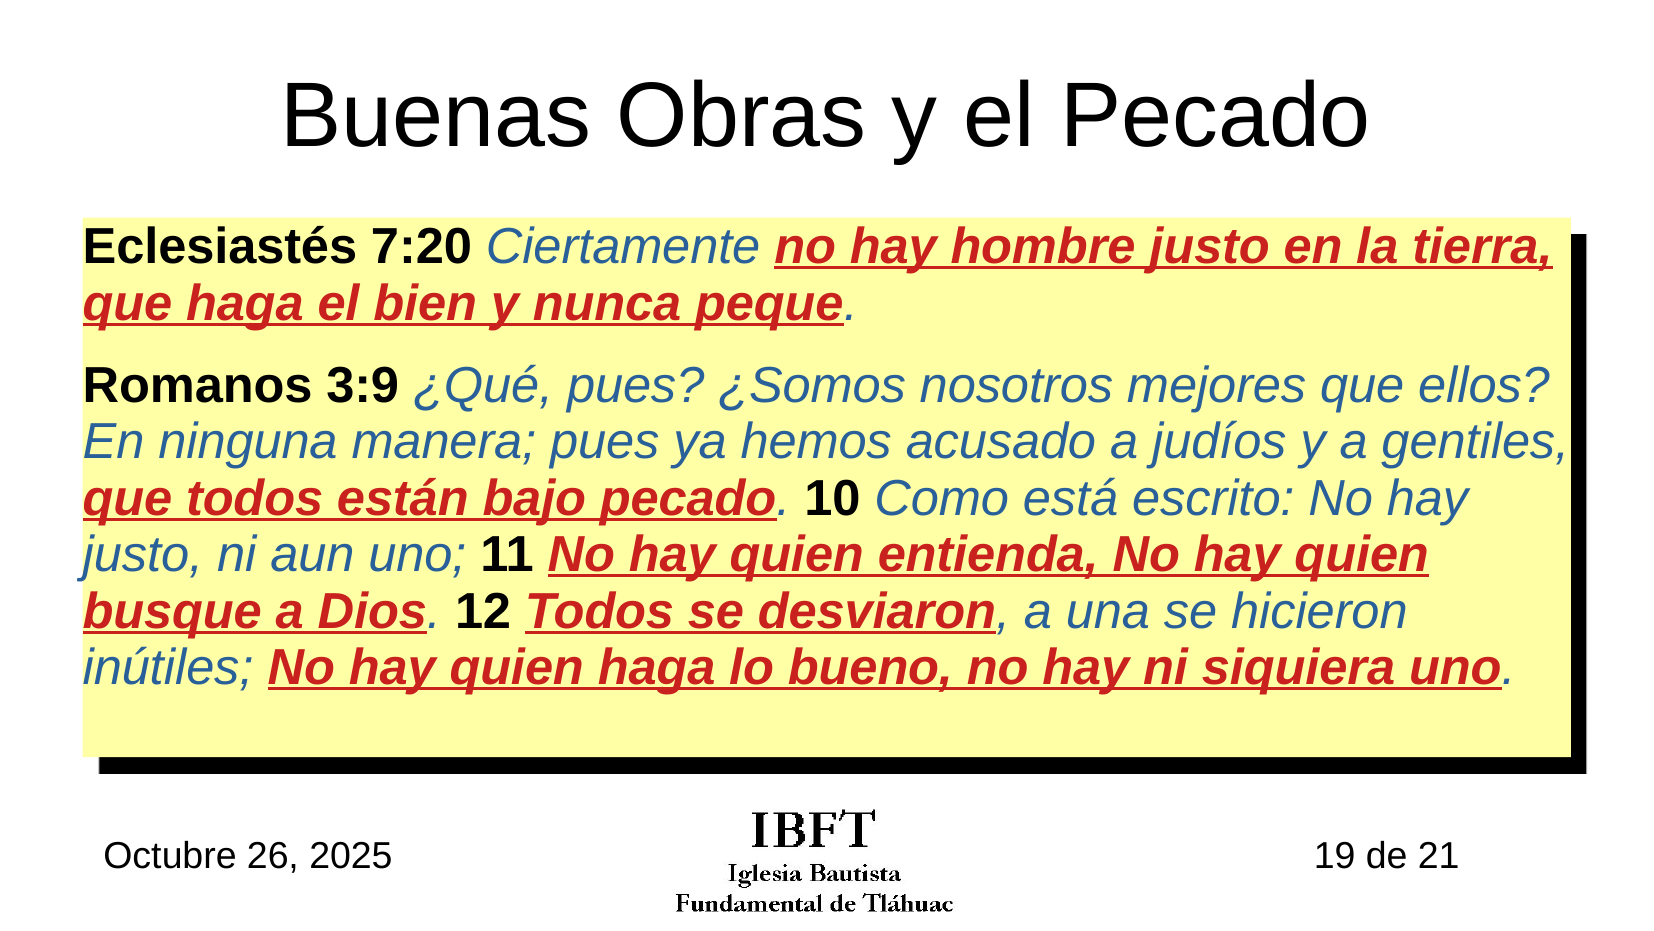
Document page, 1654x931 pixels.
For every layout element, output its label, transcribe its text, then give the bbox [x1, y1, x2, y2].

text_box Octubre 26, 2025 [88, 826, 414, 886]
list Eclesiastés 7:20 Ciertamente no hay hombre justo en la tierra, que haga el bien y nunca peque. Romanos 3:9 ¿Qué, pues? ¿Somos nosotros mejores que ellos? En ninguna manera; pues ya hemos acusado a judíos y a gentiles, que todos están bajo pecado. 10 Como está escrito: No hay justo, ni aun uno; 11 No hay quien entienda, No hay quien busque a Dios. 12 Todos se desviaron, a una se hicieron inútiles; No hay quien haga lo bueno, no hay ni siquiera uno. [82, 217, 1571, 758]
title Buenas Obras y el Pecado [82, 37, 1571, 193]
picture [649, 797, 970, 924]
text_box <number> de 21 [1299, 826, 1565, 926]
